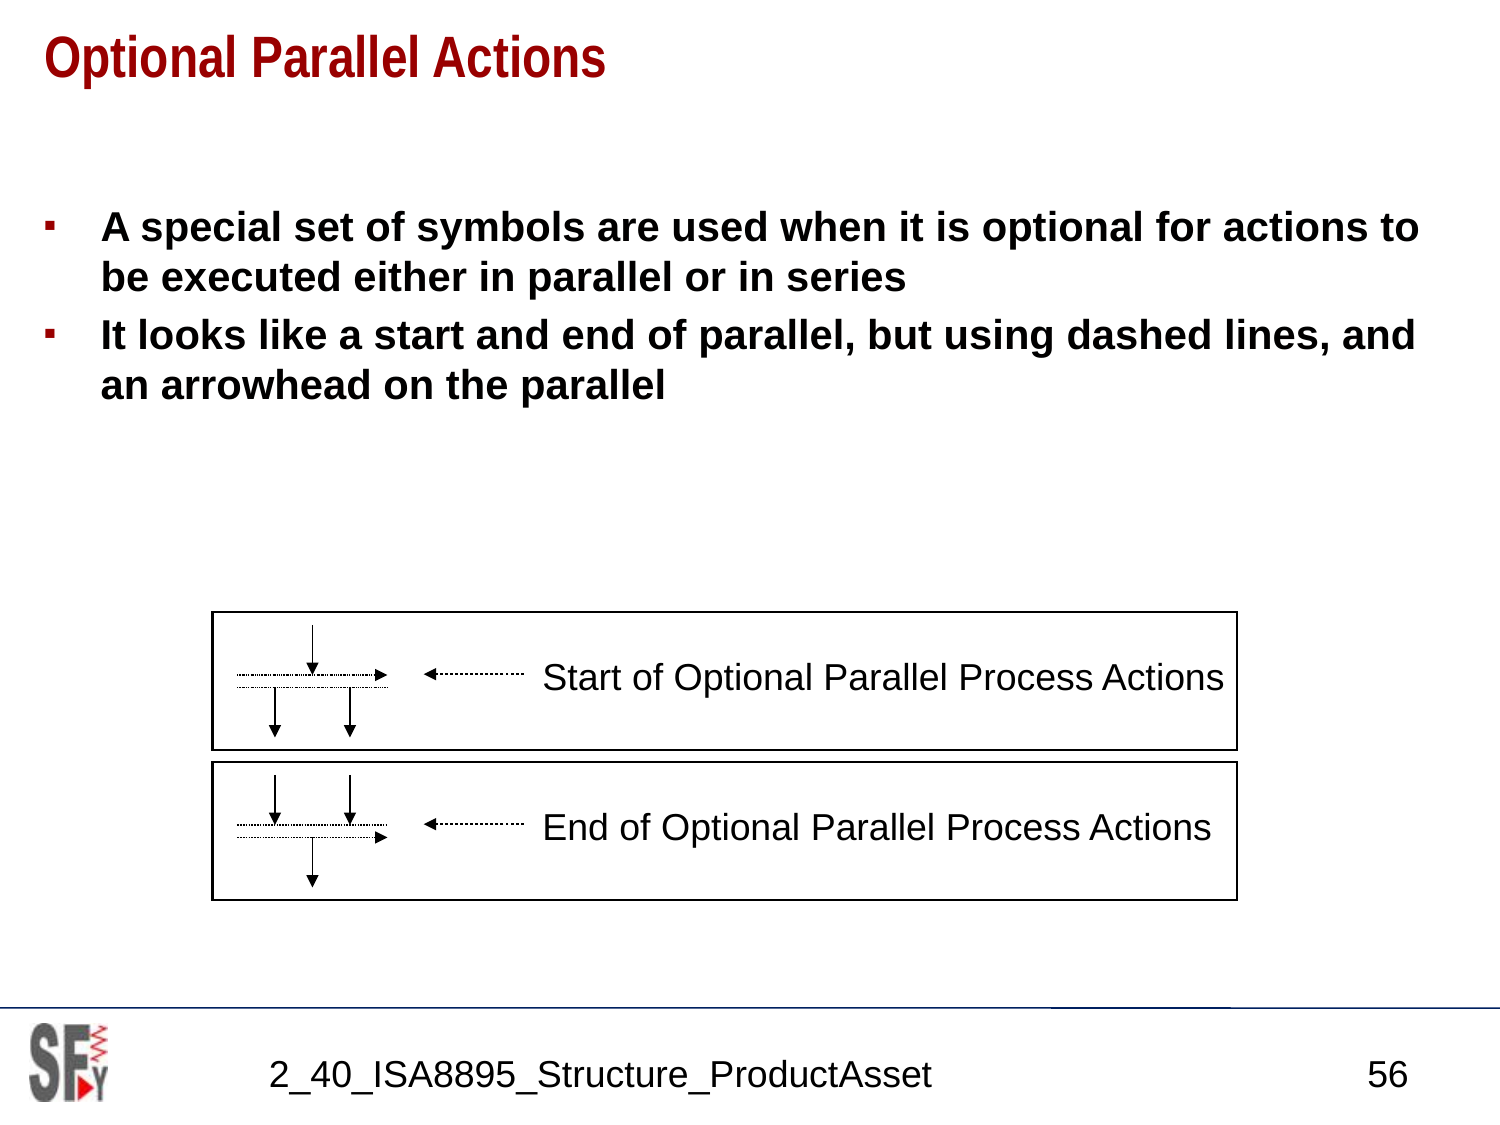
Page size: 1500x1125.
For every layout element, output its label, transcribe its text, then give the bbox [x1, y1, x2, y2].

title Optional Parallel Actions [29, 12, 1471, 138]
text_box [212, 612, 1238, 750]
picture [29, 1023, 108, 1102]
list A special set of symbols are used when it is optional for actions to be executed either in parallel or in series It looks like a start and end of parallel, but using dashed lines, and an arrowhead on the parallel [29, 184, 1471, 988]
text_box [212, 762, 1238, 900]
text_box Start of Optional Parallel Process Actions [527, 637, 1241, 706]
text_box End of Optional Parallel Process Actions [527, 787, 1228, 856]
footer 2_40_ISA8895_Structure_ProductAsset [253, 1034, 1336, 1103]
slide_number <numéro> [1352, 1034, 1490, 1103]
